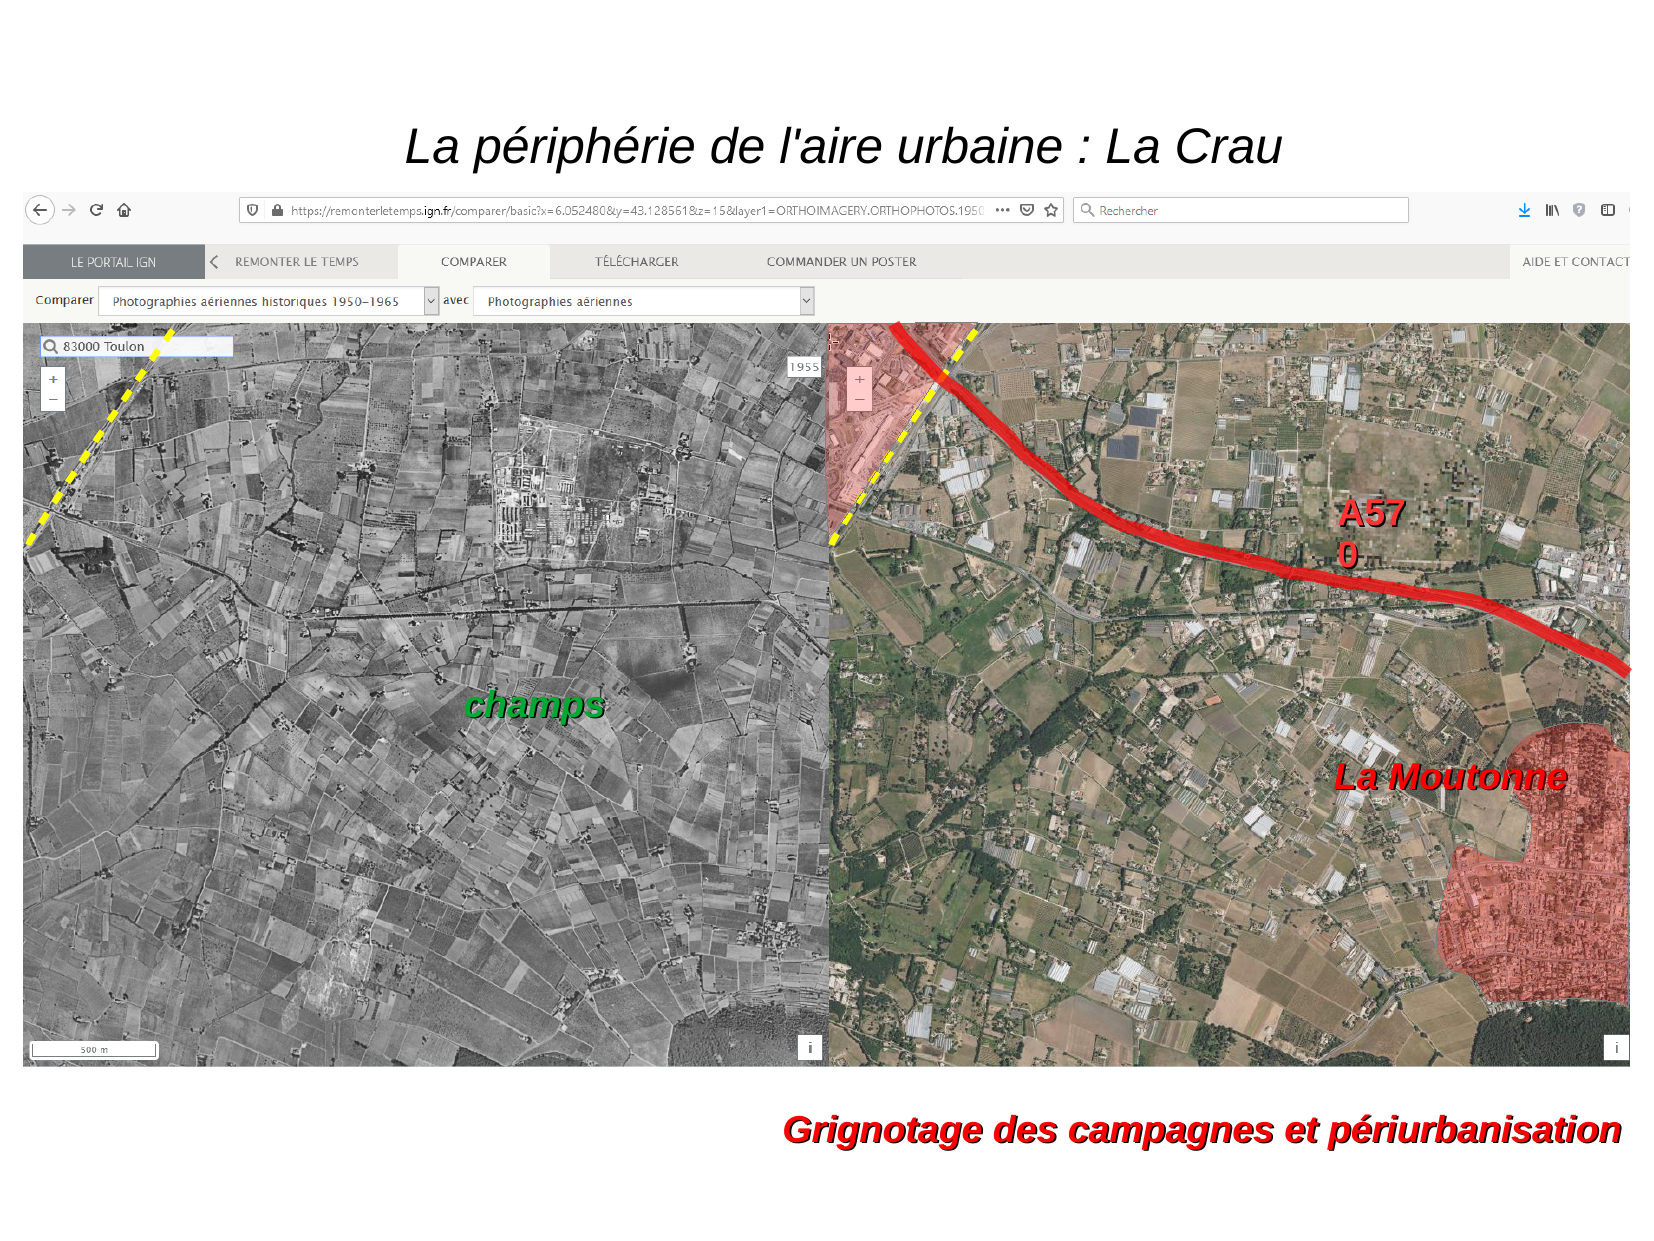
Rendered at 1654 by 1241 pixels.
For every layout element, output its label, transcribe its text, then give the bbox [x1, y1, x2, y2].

text_box La Moutonne [1319, 744, 1522, 805]
text_box [825, 323, 934, 536]
text_box Grignotage des campagnes et périurbanisation [767, 1097, 1638, 1158]
text_box A570 [1322, 484, 1441, 544]
text_box [1436, 722, 1630, 1008]
text_box La périphérie de l'aire urbaine : La Crau [389, 106, 1299, 182]
text_box champs [448, 671, 620, 733]
picture [23, 192, 1630, 1067]
text_box [901, 322, 978, 370]
